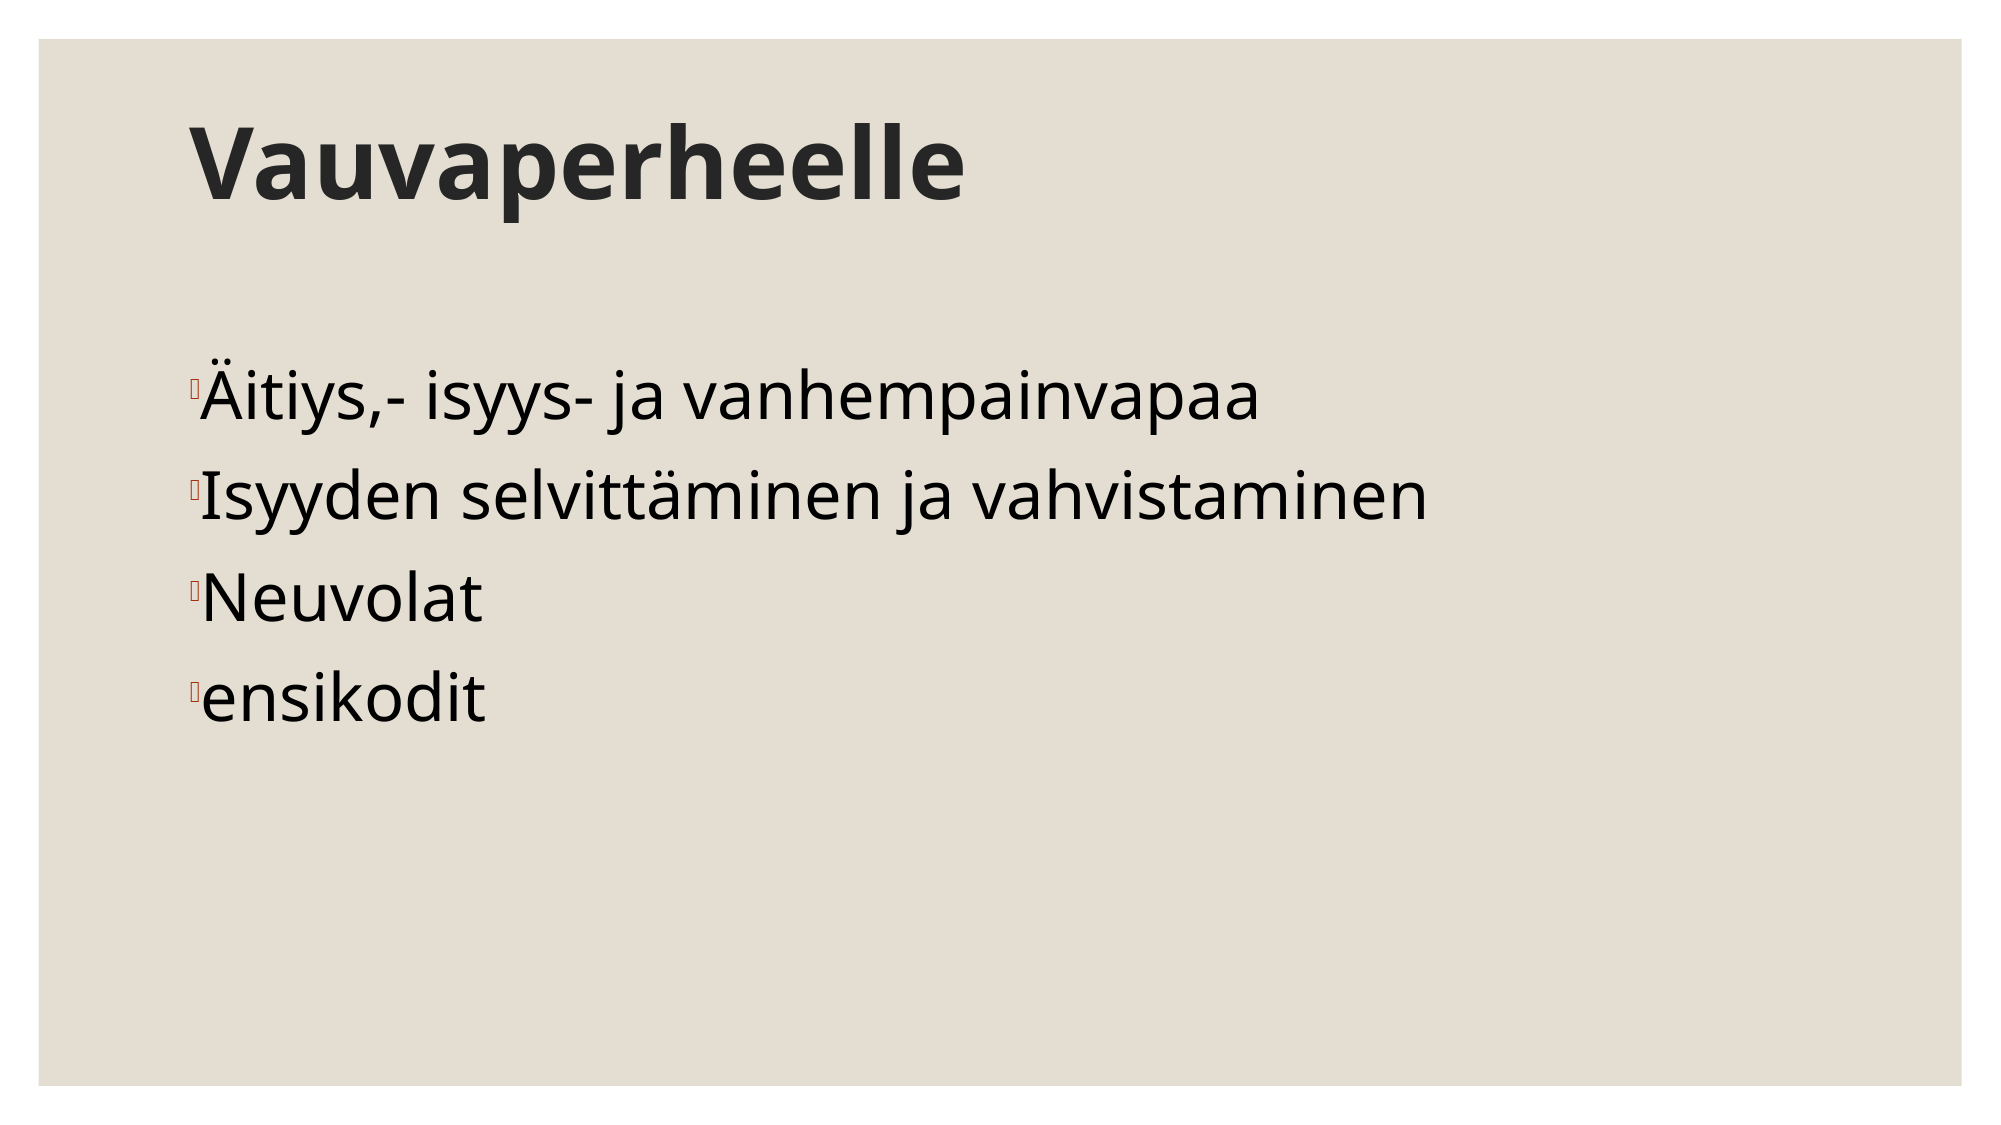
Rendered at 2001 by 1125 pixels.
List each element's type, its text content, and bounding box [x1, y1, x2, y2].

title Vauvaperheelle [174, 105, 1825, 331]
list Äitiys,- isyys- ja vanhempainvapaa Isyyden selvittäminen ja vahvistaminen Neuvolat ensikodit [174, 345, 1825, 990]
